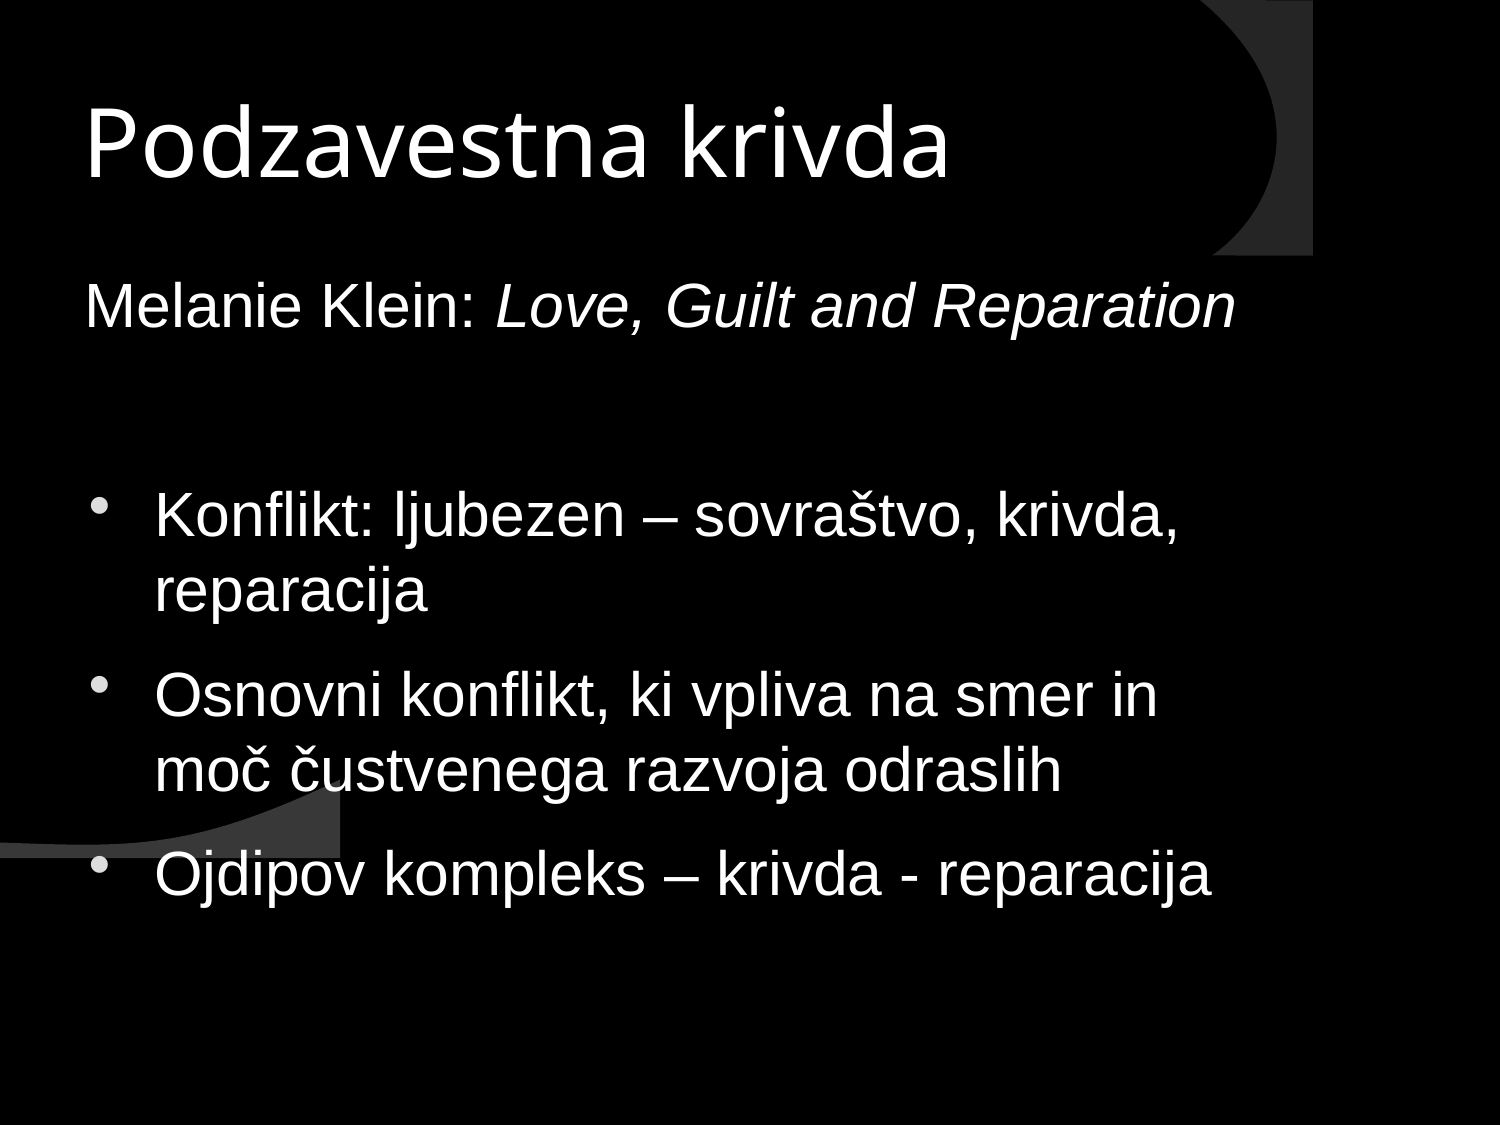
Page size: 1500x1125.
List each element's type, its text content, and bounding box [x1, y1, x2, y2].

list Melanie Klein: Love, Guilt and Reparation Konflikt: ljubezen – sovraštvo, krivda, reparacija Osnovni konflikt, ki vpliva na smer in moč čustvenega razvoja odraslih Ojdipov kompleks – krivda - reparacija [70, 257, 1296, 950]
title Podzavestna krivda [75, 45, 1300, 233]
